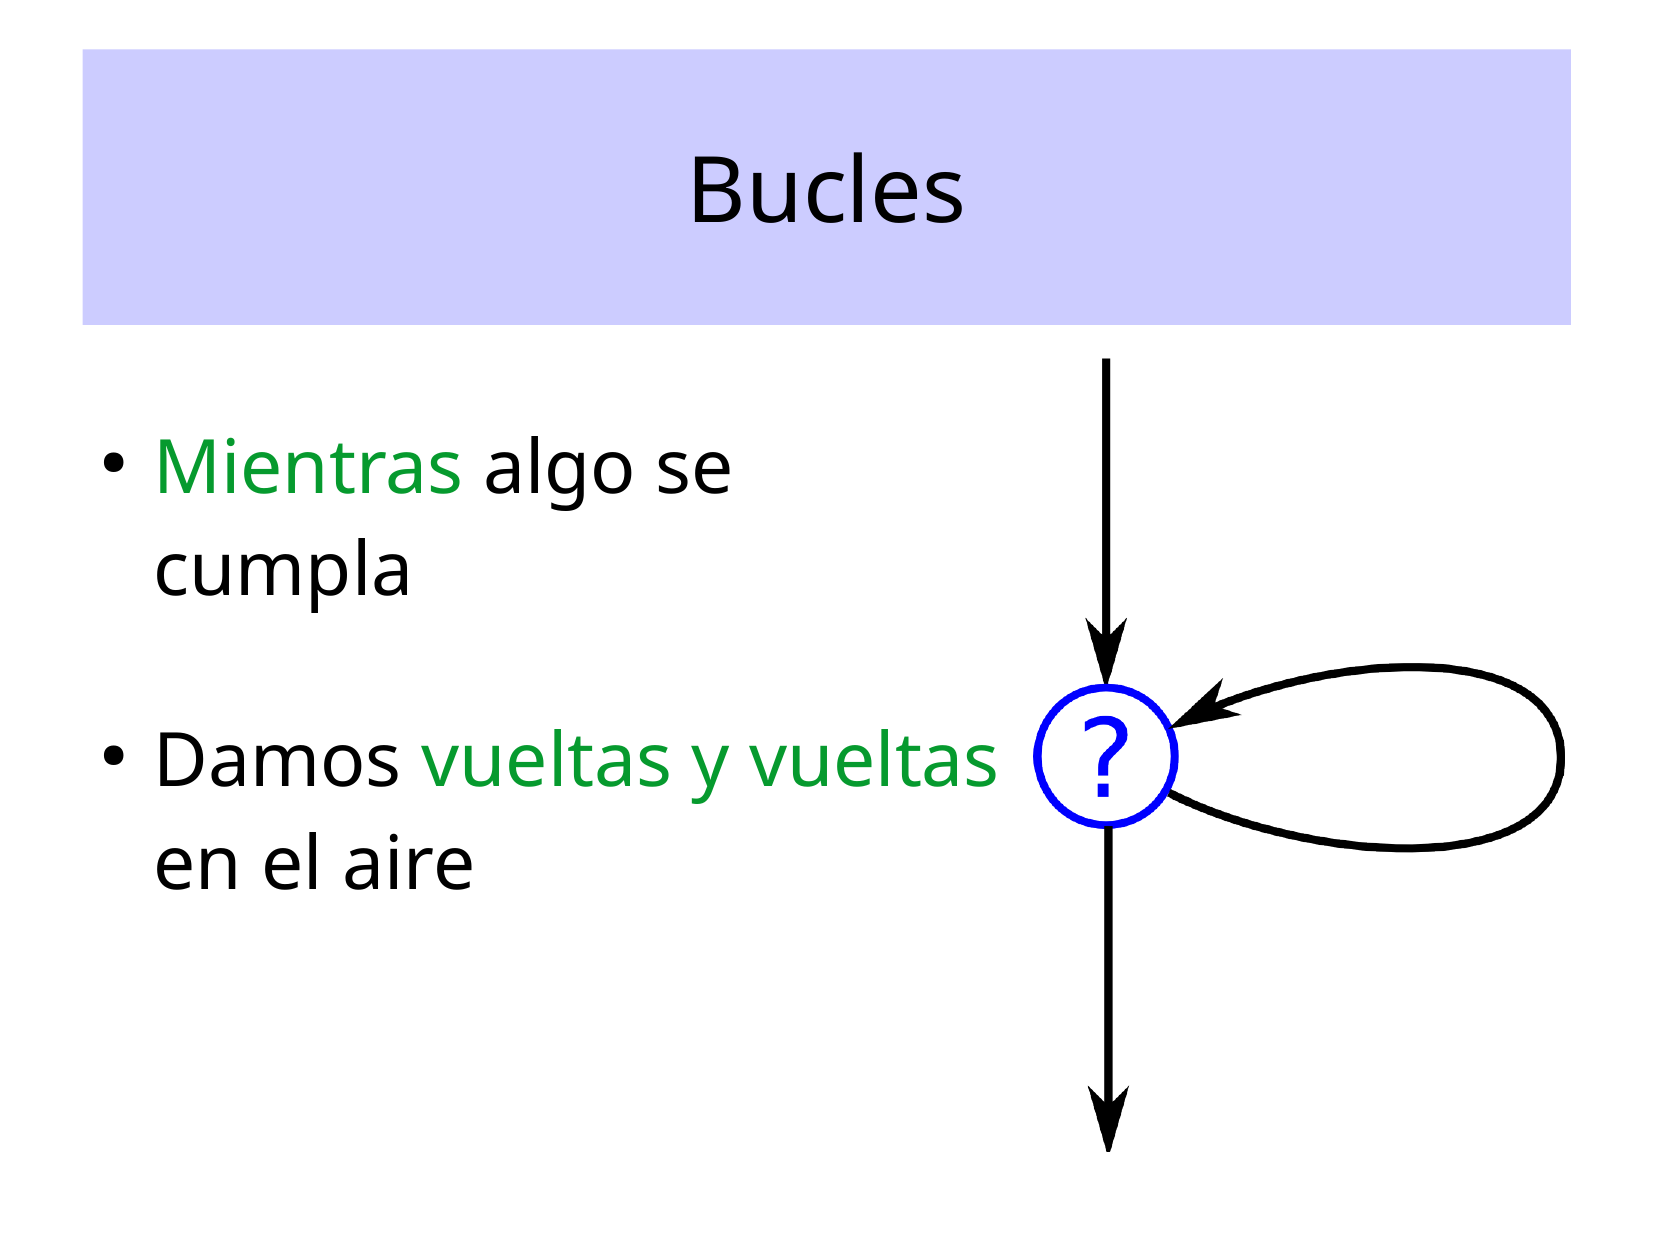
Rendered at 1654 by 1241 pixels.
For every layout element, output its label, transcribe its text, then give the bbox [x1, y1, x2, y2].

title Bucles [82, 49, 1571, 325]
picture [1033, 354, 1565, 1152]
list Mientras algo se cumpla Damos vueltas y vueltas en el aire [82, 413, 1004, 1232]
